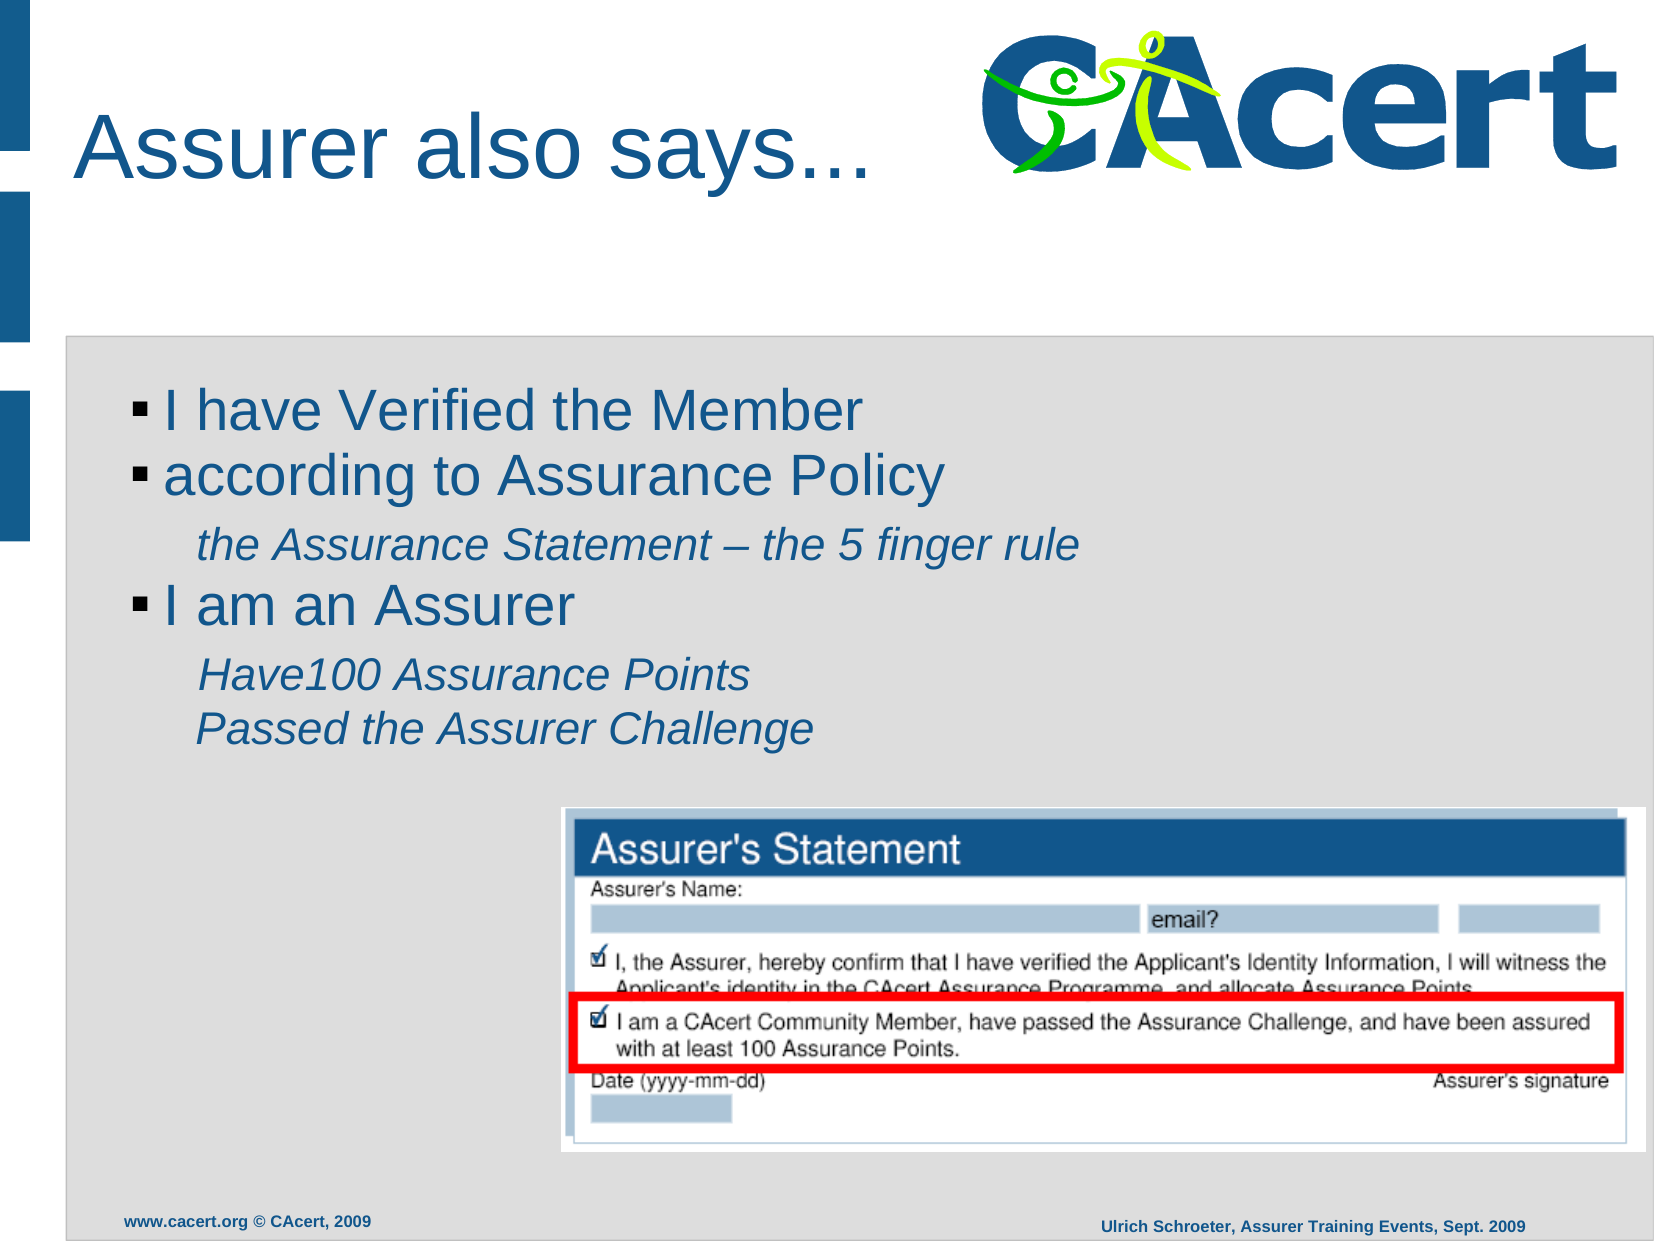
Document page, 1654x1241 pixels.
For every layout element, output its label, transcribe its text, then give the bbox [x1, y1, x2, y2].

text_box Assurer also says... [59, 88, 889, 220]
picture [561, 807, 1646, 1152]
text_box [1646, 862, 1654, 935]
text_box I have Verified the Member according to Assurance Policy the Assurance Statement – the 5 finger rule I am an Assurer Have100 Assurance Points Passed the Assurer Challenge [118, 305, 1097, 845]
